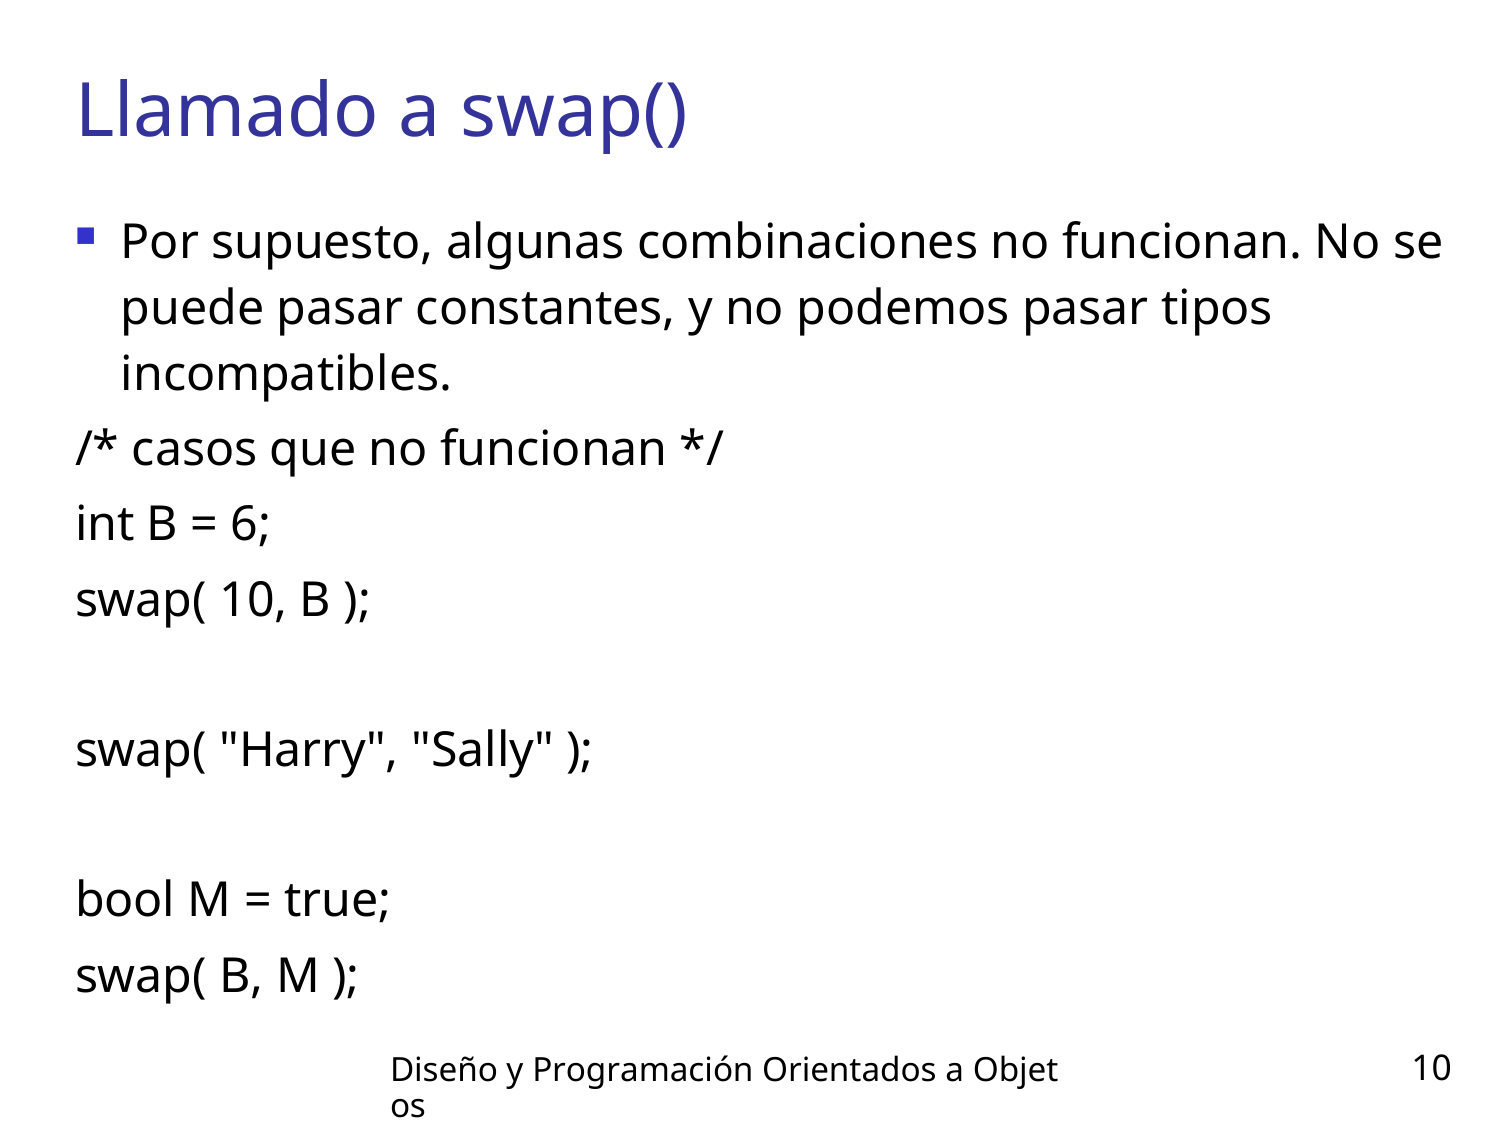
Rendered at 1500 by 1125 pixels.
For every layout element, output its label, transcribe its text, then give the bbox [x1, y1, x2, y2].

title Llamado a swap()‏ [75, 25, 1466, 188]
list Por supuesto, algunas combinaciones no funcionan. No se puede pasar constantes, y no podemos pasar tipos incompatibles. /* casos que no funcionan */ int B = 6; swap( 10, B ); swap( "Harry", "Sally" ); bool M = true; swap( B, M ); [75, 207, 1462, 1013]
